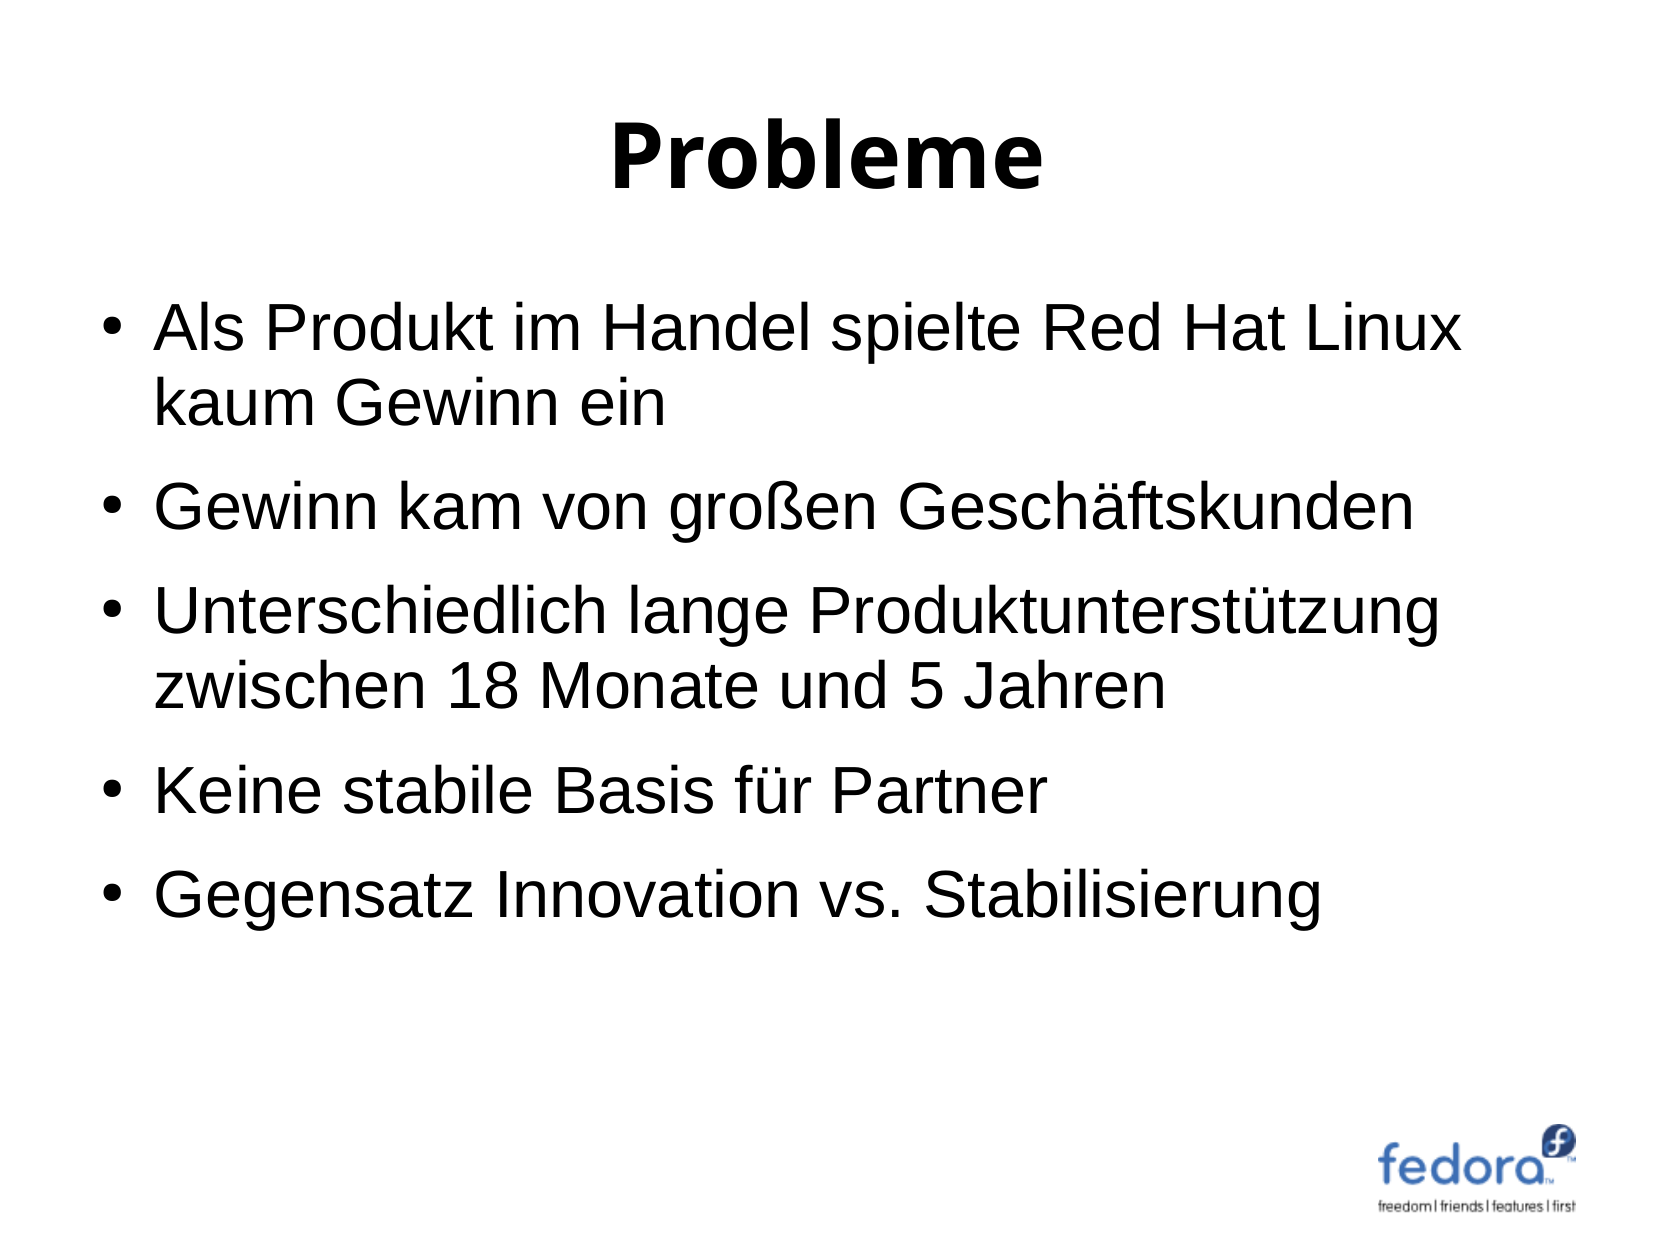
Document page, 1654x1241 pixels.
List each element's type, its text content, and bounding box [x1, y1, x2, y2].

picture [1378, 1124, 1576, 1214]
list Als Produkt im Handel spielte Red Hat Linux kaum Gewinn ein Gewinn kam von großen Geschäftskunden Unterschiedlich lange Produktunterstützung zwischen 18 Monate und 5 Jahren Keine stabile Basis für Partner Gegensatz Innovation vs. Stabilisierung [82, 290, 1571, 1109]
title Probleme [82, 49, 1571, 257]
